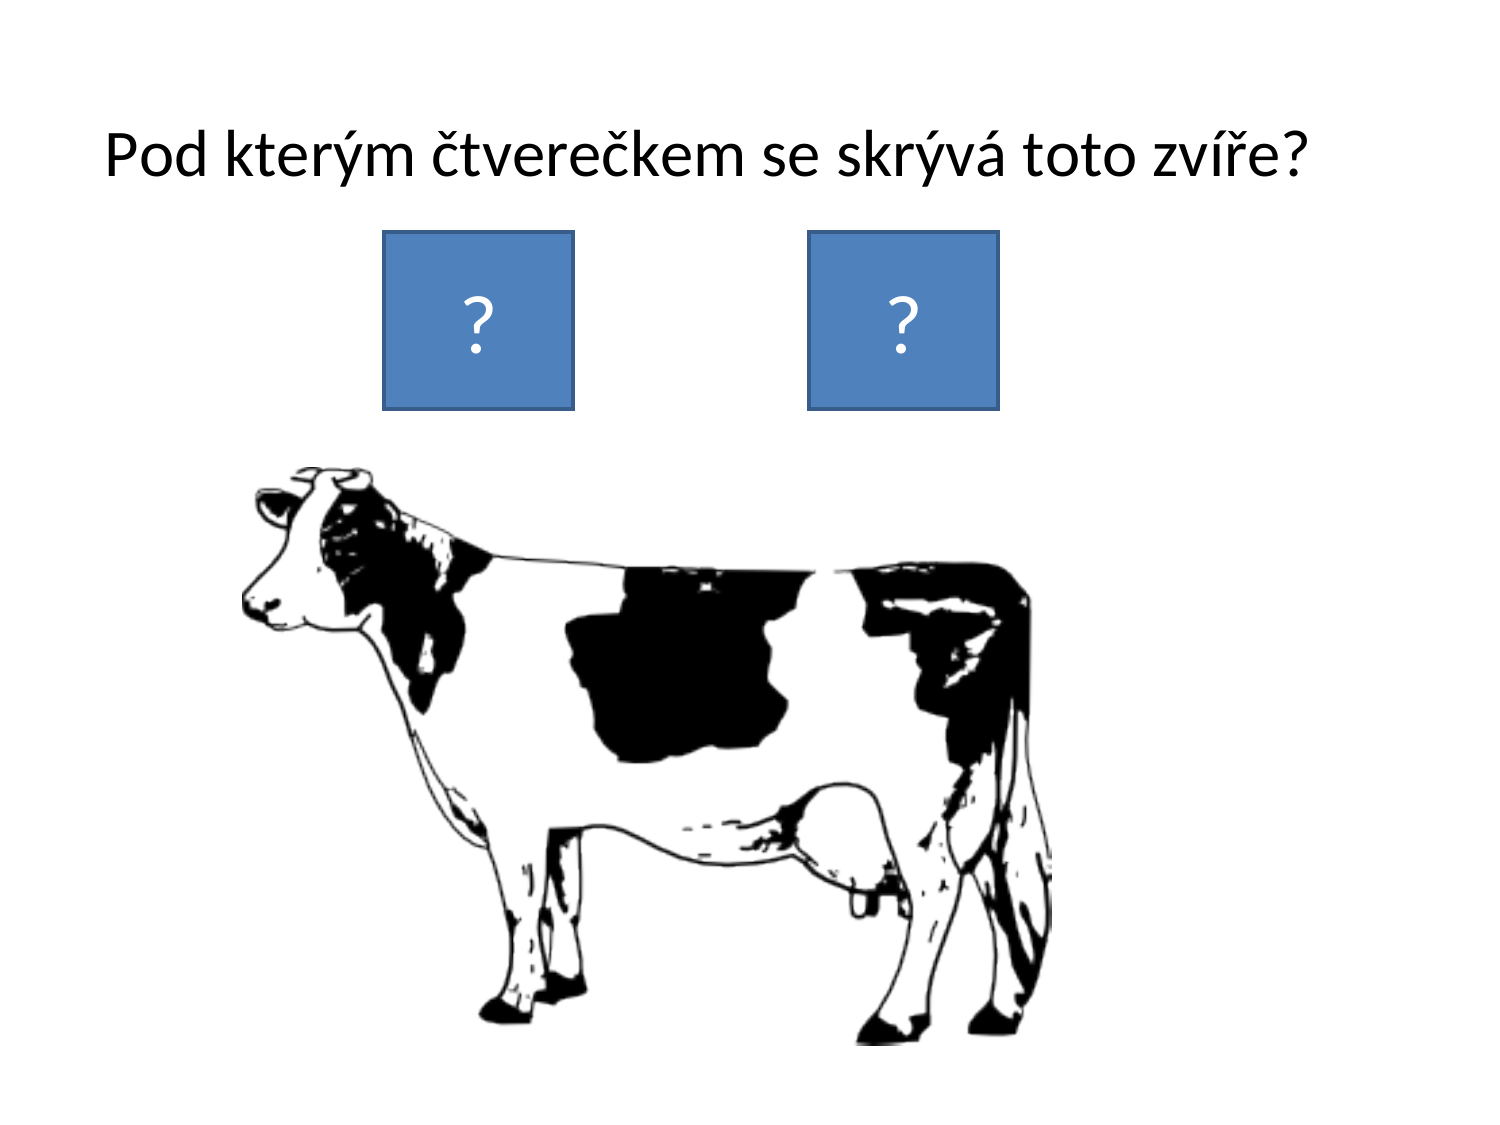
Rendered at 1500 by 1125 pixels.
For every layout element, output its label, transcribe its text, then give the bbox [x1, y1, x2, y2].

text_box ? [383, 231, 573, 409]
picture [242, 467, 1052, 1046]
text_box ? [809, 231, 999, 409]
text_box Pod kterým čtverečkem se skrývá toto zvíře? [90, 101, 1329, 198]
